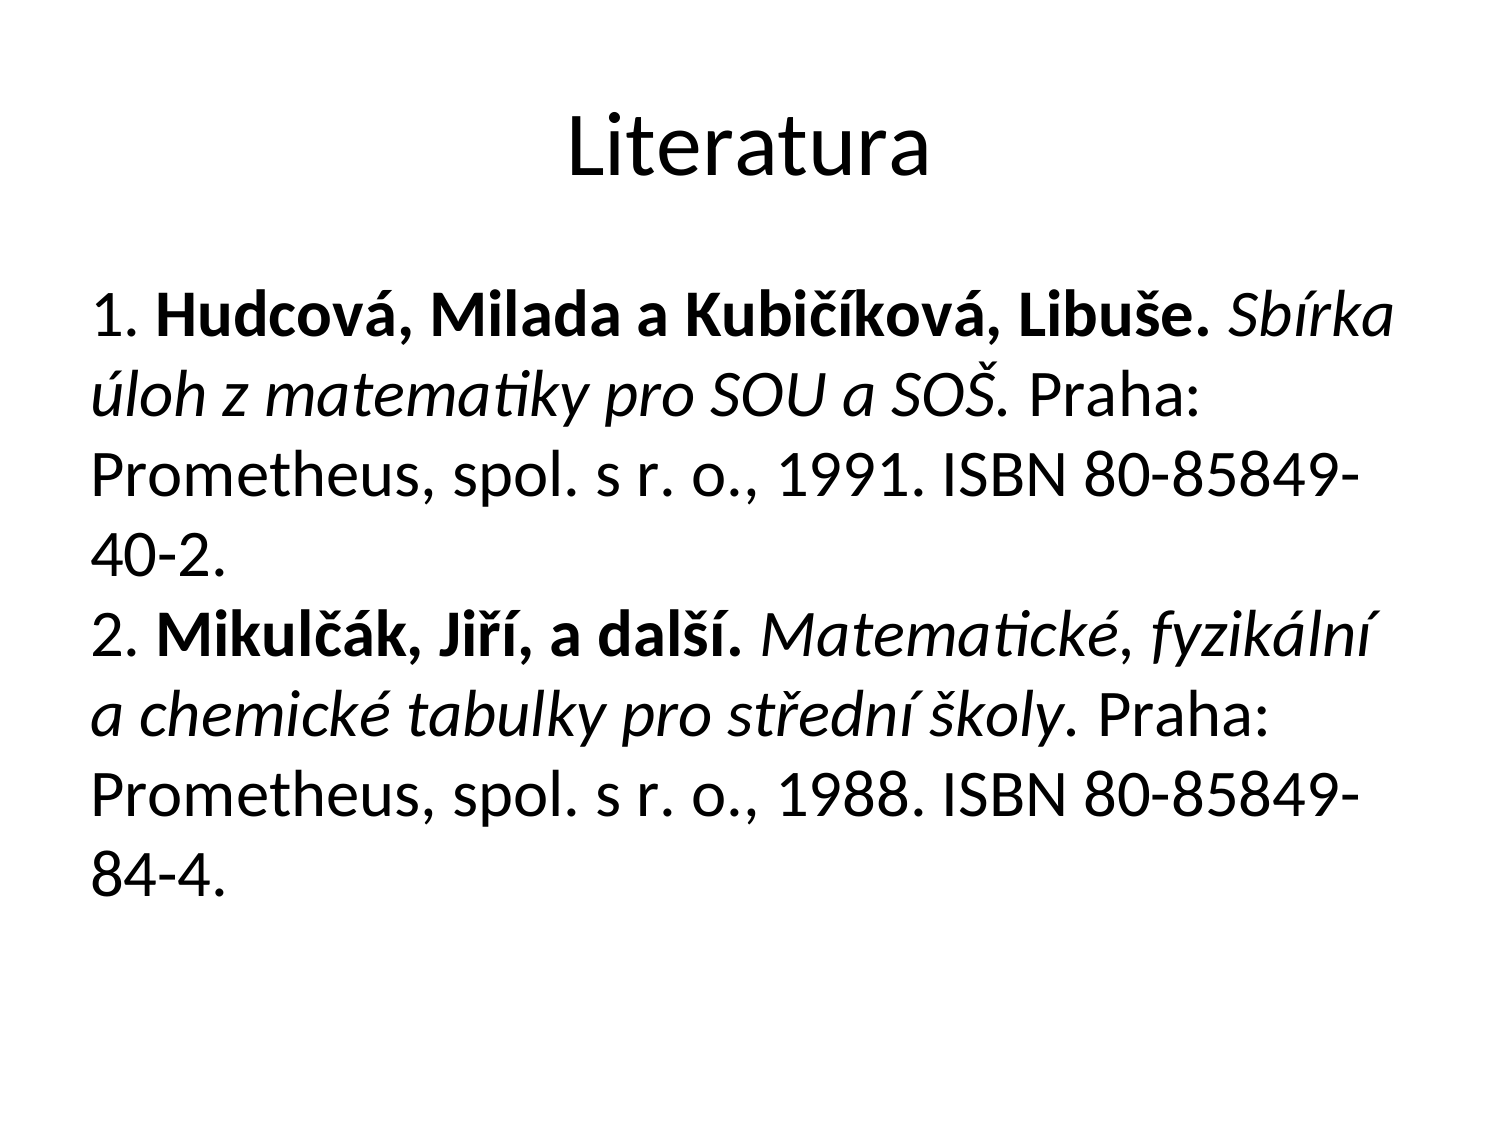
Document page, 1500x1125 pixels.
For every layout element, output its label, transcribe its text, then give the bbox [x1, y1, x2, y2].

list 1. Hudcová, Milada a Kubičíková, Libuše. Sbírka úloh z matematiky pro SOU a SOŠ. Praha: Prometheus, spol. s r. o., 1991. ISBN 80-85849-40-2. 2. Mikulčák, Jiří, a další. Matematické, fyzikální a chemické tabulky pro střední školy. Praha: Prometheus, spol. s r. o., 1988. ISBN 80-85849-84-4. [75, 262, 1426, 1014]
title Literatura [75, 45, 1426, 233]
